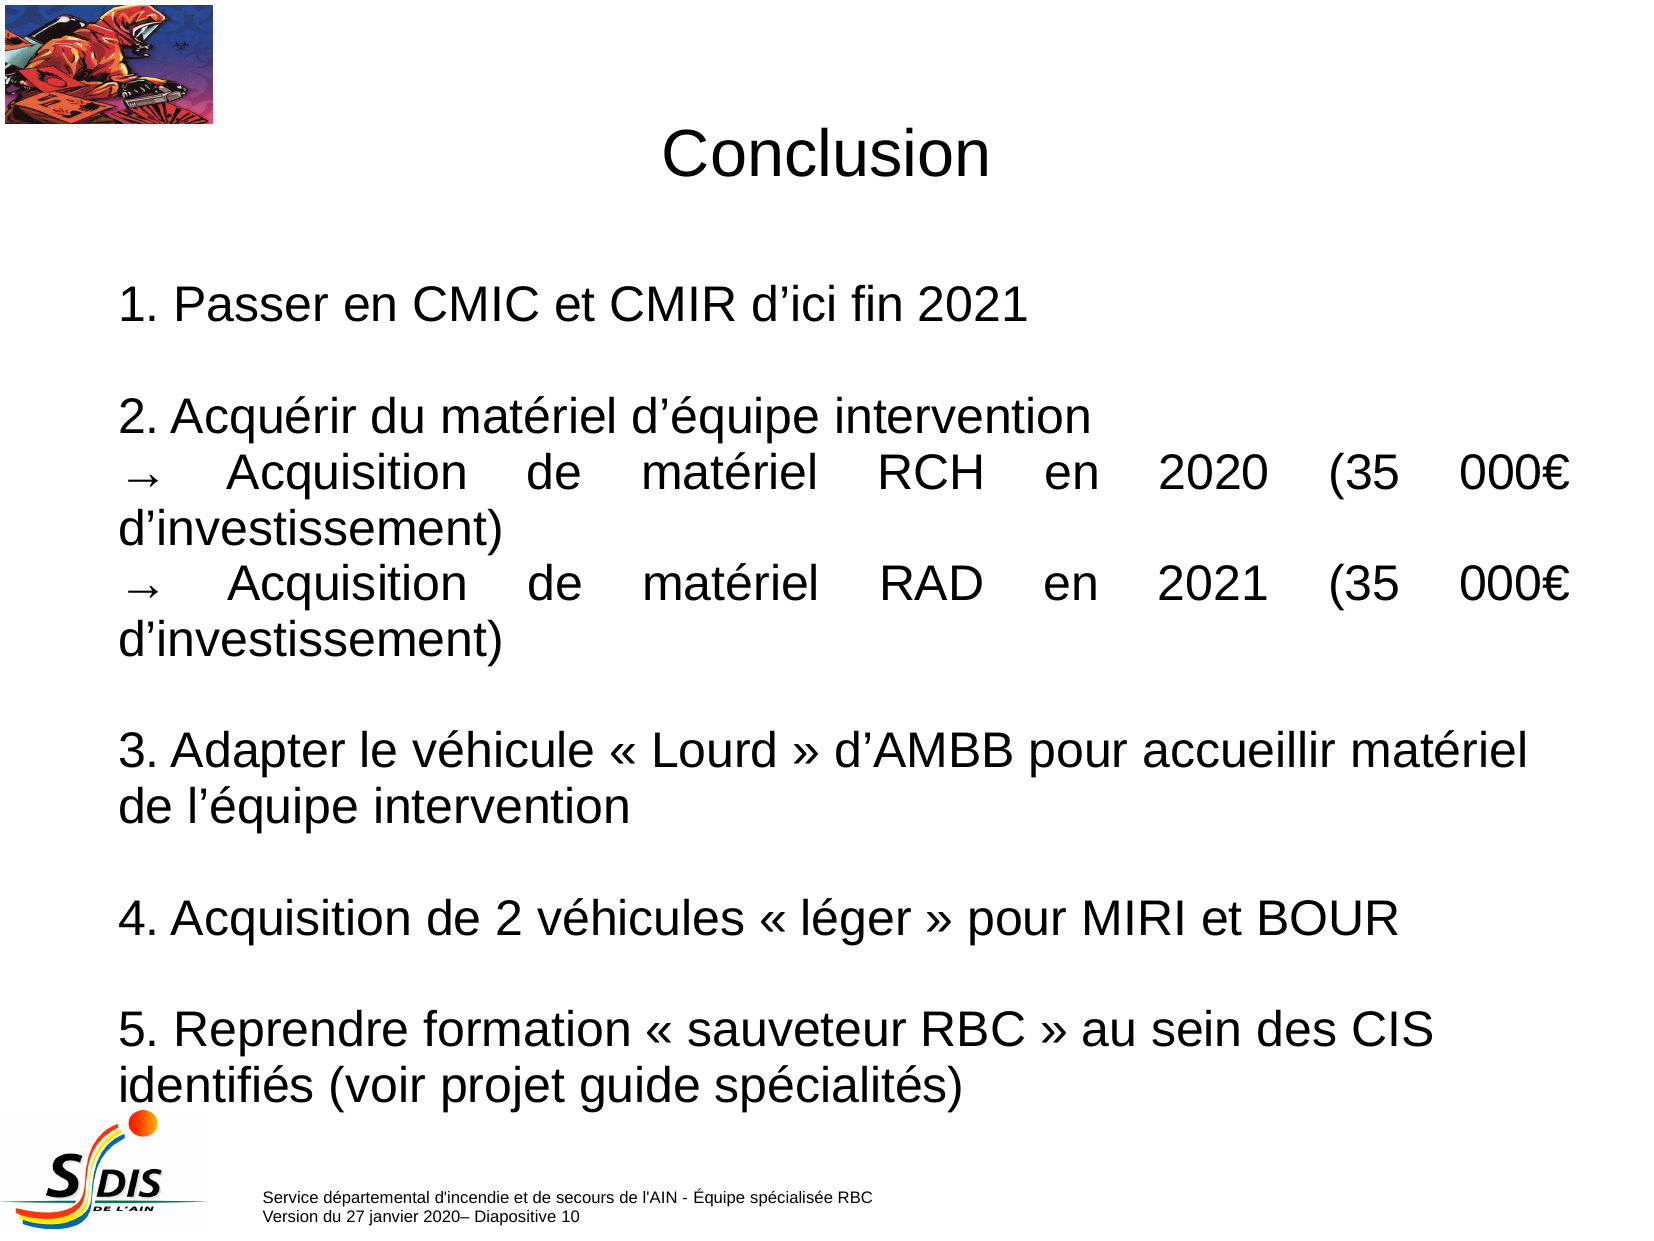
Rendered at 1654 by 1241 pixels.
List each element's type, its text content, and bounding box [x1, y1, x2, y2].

picture [0, 1110, 207, 1229]
subtitle 1. Passer en CMIC et CMIR d’ici fin 2021 2. Acquérir du matériel d’équipe intervention → Acquisition de matériel RCH en 2020 (35 000€ d’investissement) → Acquisition de matériel RAD en 2021 (35 000€ d’investissement) 3. Adapter le véhicule « Lourd » d’AMBB pour accueillir matériel de l’équipe intervention 4. Acquisition de 2 véhicules « léger » pour MIRI et BOUR 5. Reprendre formation « sauveteur RBC » au sein des CIS identifiés (voir projet guide spécialités) [82, 220, 1571, 1193]
picture [5, 5, 213, 124]
title Conclusion [82, 49, 1571, 220]
